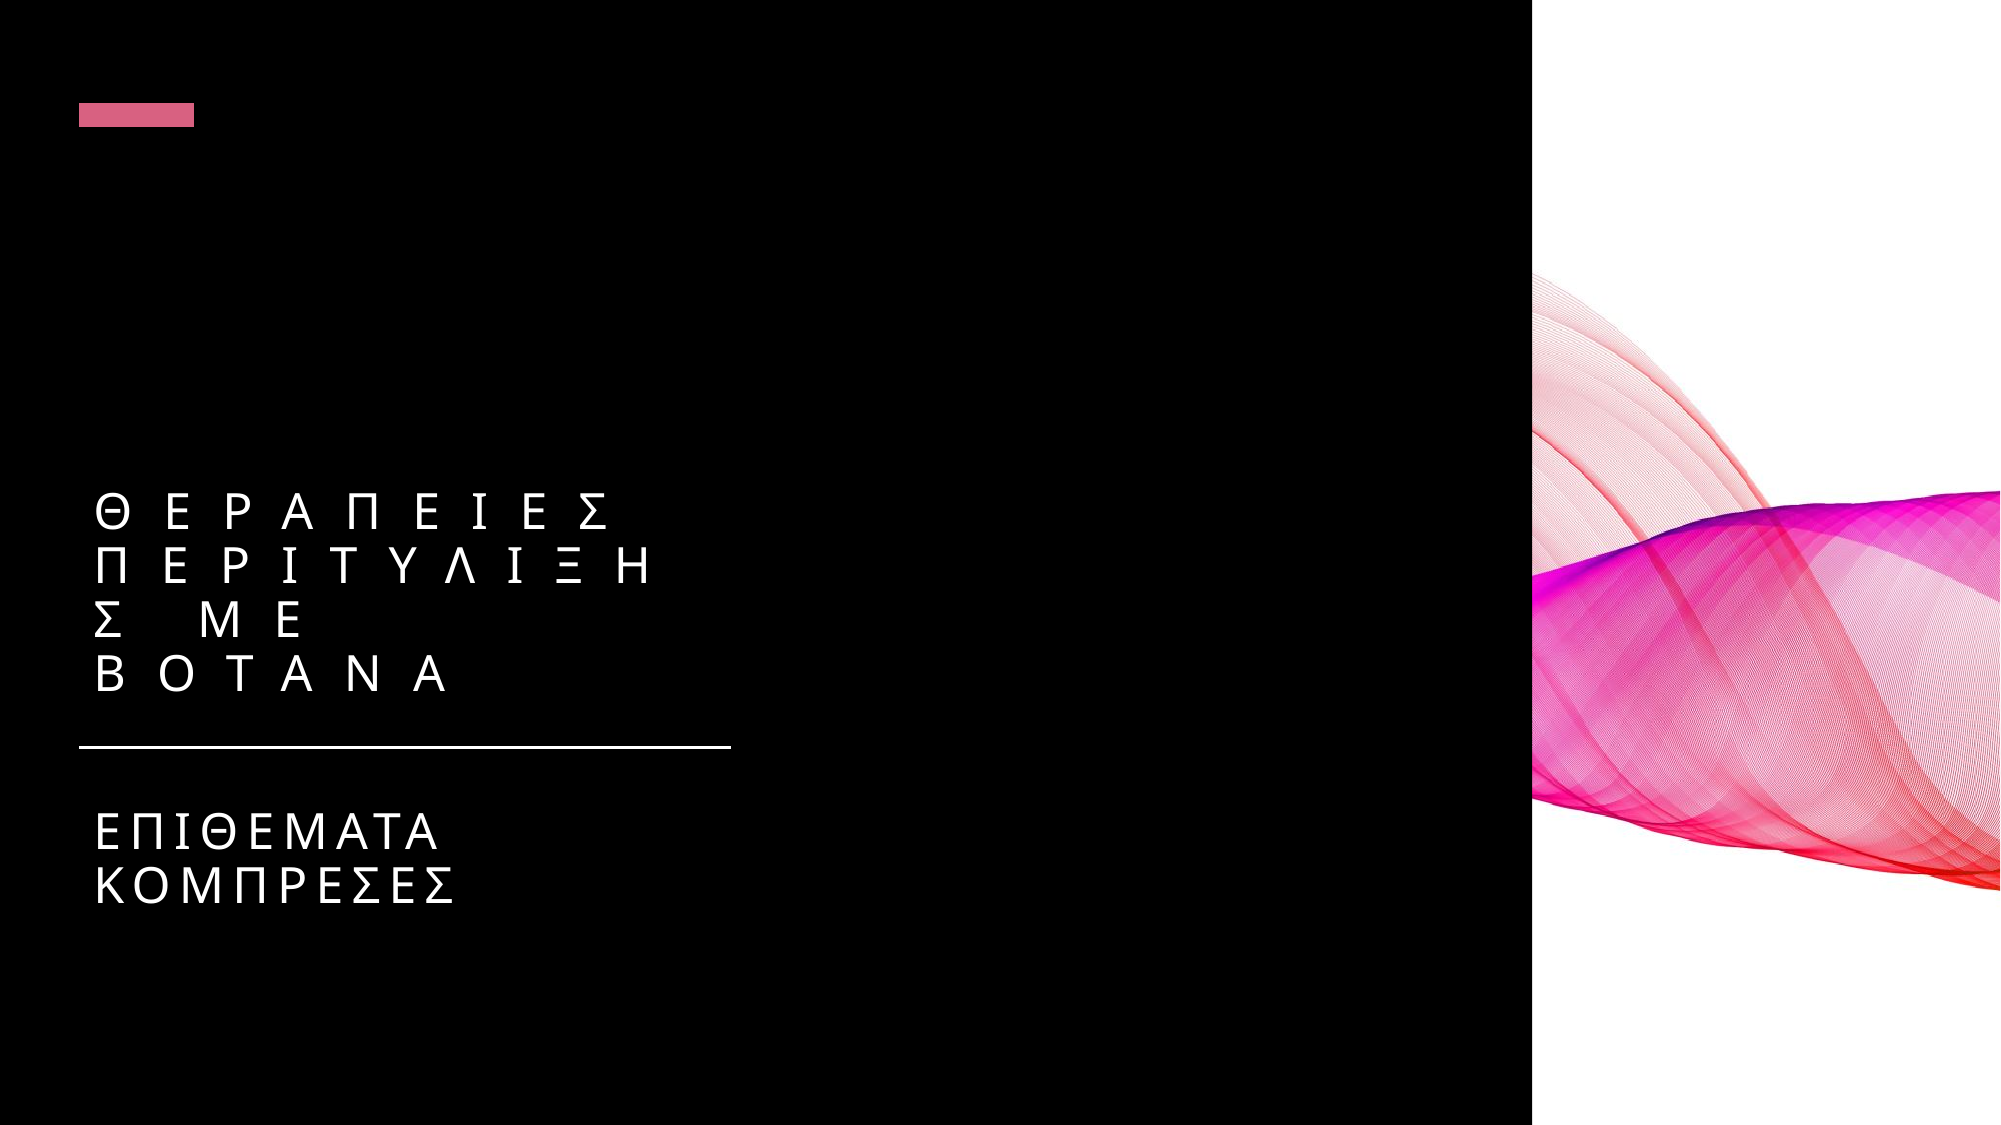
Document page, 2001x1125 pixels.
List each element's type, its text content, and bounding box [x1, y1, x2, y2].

title ΘΕΡΑΠΕΙΕΣ ΠΕΡΙΤΥΛΙΞΗΣ ΜΕ ΒΟΤΑΝΑ [78, 416, 739, 710]
subtitle ΕΠΙΘΕΜΑΤΑ ΚΟΜΠΡΕΣΕΣ [78, 799, 739, 898]
picture [1532, 0, 2000, 1125]
text_box [0, 0, 1532, 1125]
